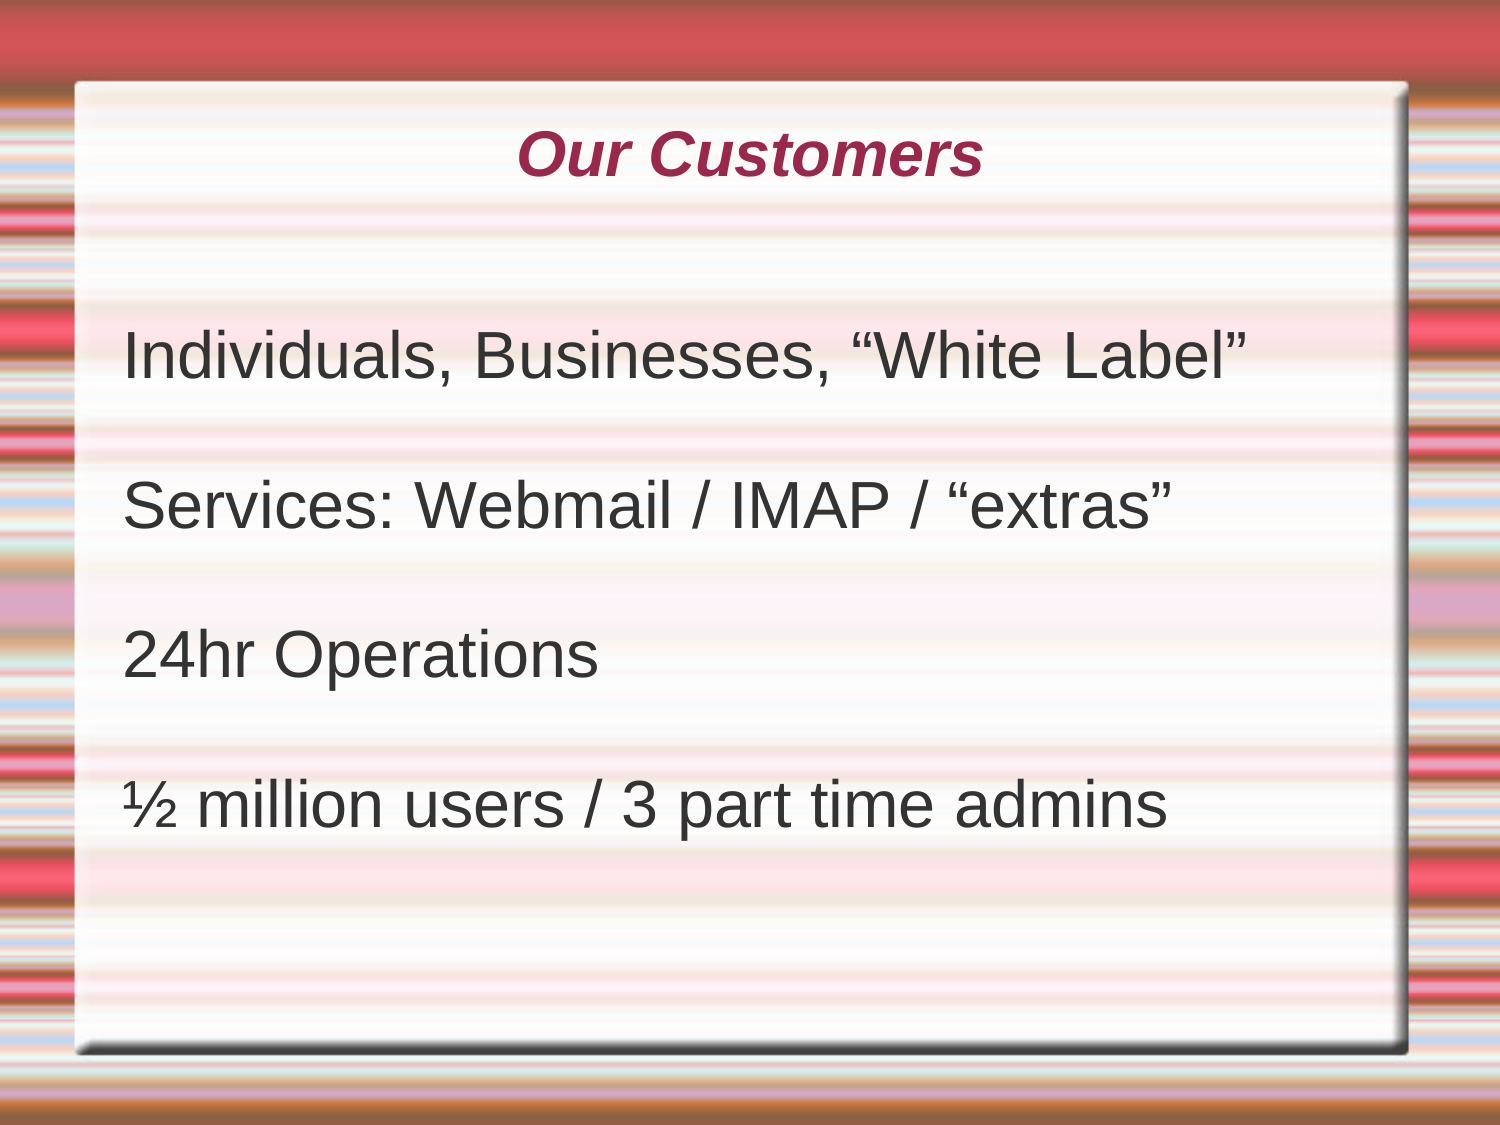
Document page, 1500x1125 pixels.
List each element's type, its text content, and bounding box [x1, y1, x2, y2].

list Individuals, Businesses, “White Label” Services: Webmail / IMAP / “extras” 24hr Operations ½ million users / 3 part time admins [122, 318, 1376, 1046]
title Our Customers [110, 104, 1392, 292]
picture [0, 0, 1500, 1125]
